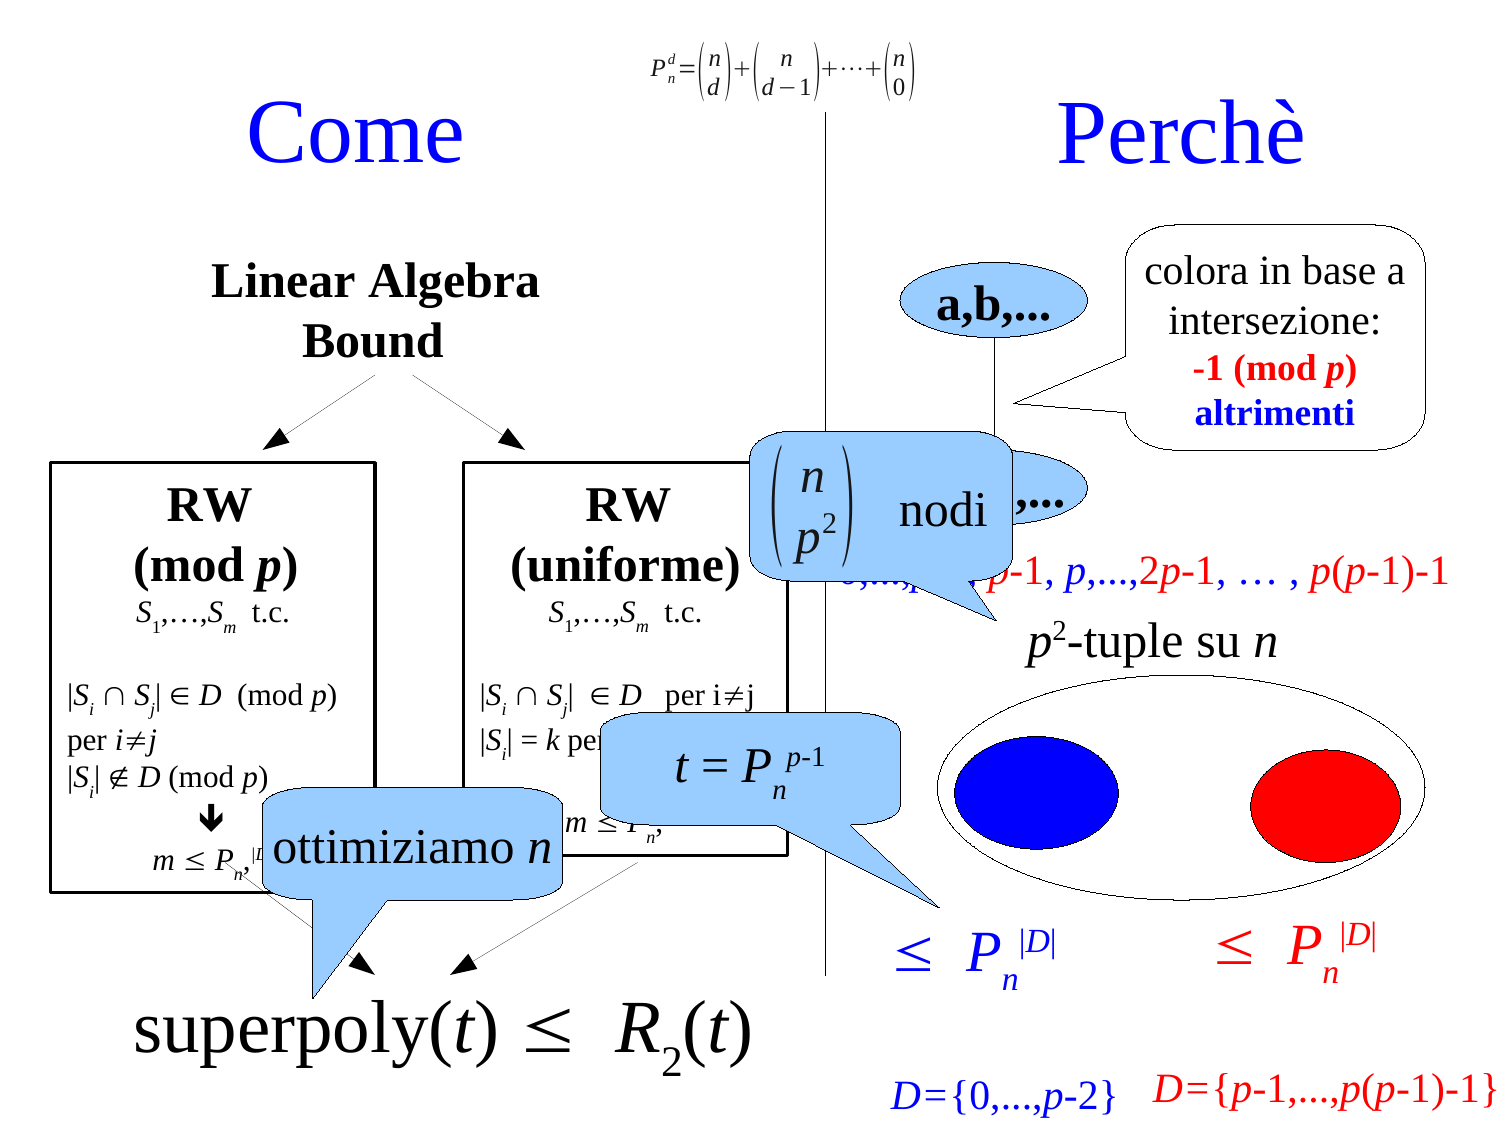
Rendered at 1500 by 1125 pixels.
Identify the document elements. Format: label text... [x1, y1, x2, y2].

text_box nodi [749, 431, 1013, 621]
chart [762, 442, 863, 571]
text_box ≤ Pn|D| D={0,...,p-2} [876, 905, 1163, 1125]
text_box superpoly(t) ≤ R2(t) [112, 969, 788, 1094]
text_box 0,...,p-2, p-1, p,...,2p-1, … , p(p-1)-1 [971, 535, 1500, 601]
title Come [112, 30, 601, 233]
text_box [954, 736, 1119, 850]
text_box a',b',... [1012, 450, 1088, 525]
text_box a,b,... [899, 262, 1088, 338]
text_box RW (uniforme) S1,…,Sm t.c. |Si  Sj| ∈ D per ij |Si| = k per ogni i  m ≤ Pn,|D| [463, 462, 788, 856]
text_box [1250, 749, 1401, 863]
text_box RW (mod p) S1,…,Sm t.c. |Si  Sj| ∈ D (mod p) per ij |Si| ∉ D (mod p)  m ≤ Pn,|D| [50, 462, 376, 893]
text_box 0,...,p-2, p-1, p,...,2p-1, … , p(p-1)-1 [823, 582, 947, 601]
text_box colora in base a intersezione: -1 (mod p) altrimenti [1013, 224, 1426, 451]
text_box ≤ Pn|D| D={p-1,...,p(p-1)-1} [1138, 898, 1500, 1118]
text_box Perchè [976, 77, 1388, 188]
text_box t = Pnp-1 [600, 712, 940, 908]
chart [642, 40, 922, 104]
text_box p2-tuple su n [1012, 601, 1388, 688]
text_box Linear Algebra Bound [183, 240, 563, 376]
text_box ottimiziamo n [262, 787, 563, 999]
